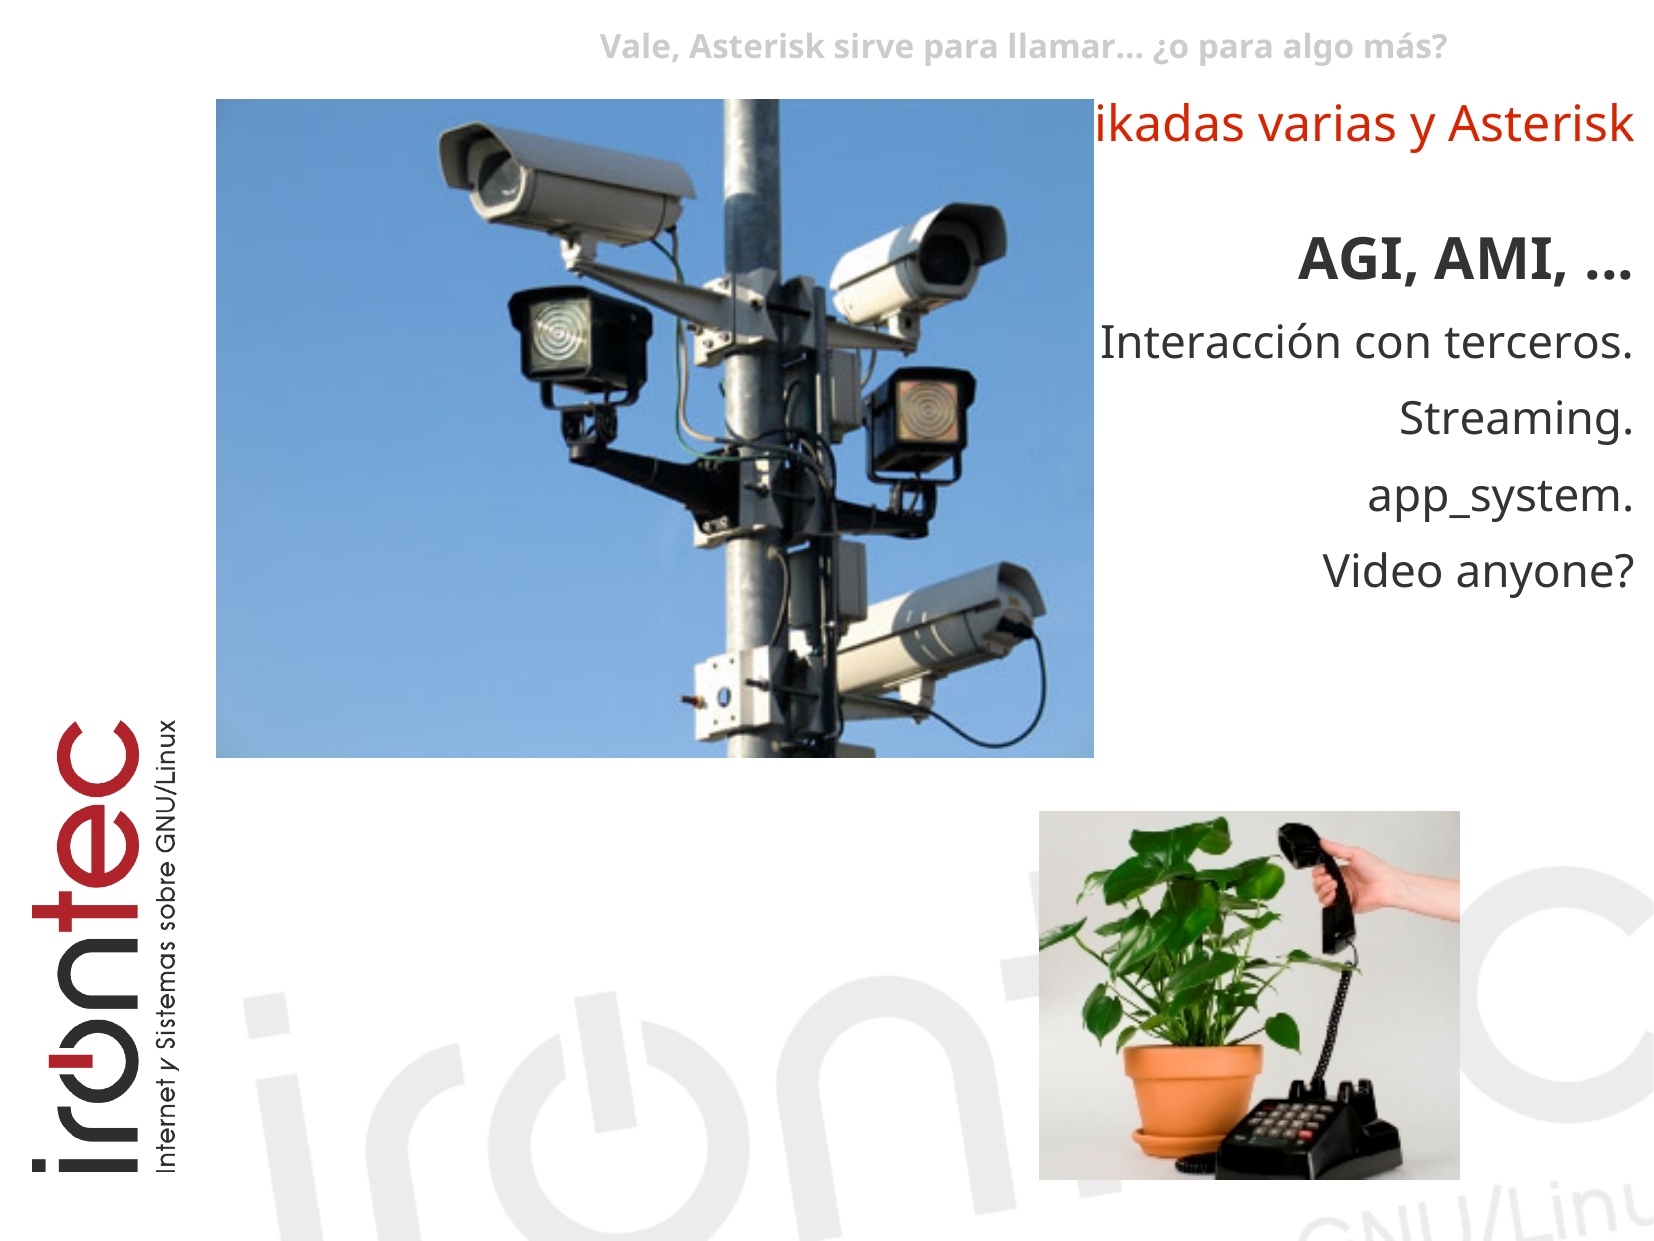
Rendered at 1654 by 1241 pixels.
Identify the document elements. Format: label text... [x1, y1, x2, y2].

title Frikadas varias y Asterisk [199, 83, 1636, 162]
picture [32, 720, 179, 1172]
list AGI, AMI, ... Interacción con terceros. Streaming. app_system. Video anyone? [257, 217, 1635, 1114]
picture [243, 811, 1654, 1241]
picture [216, 99, 1094, 758]
